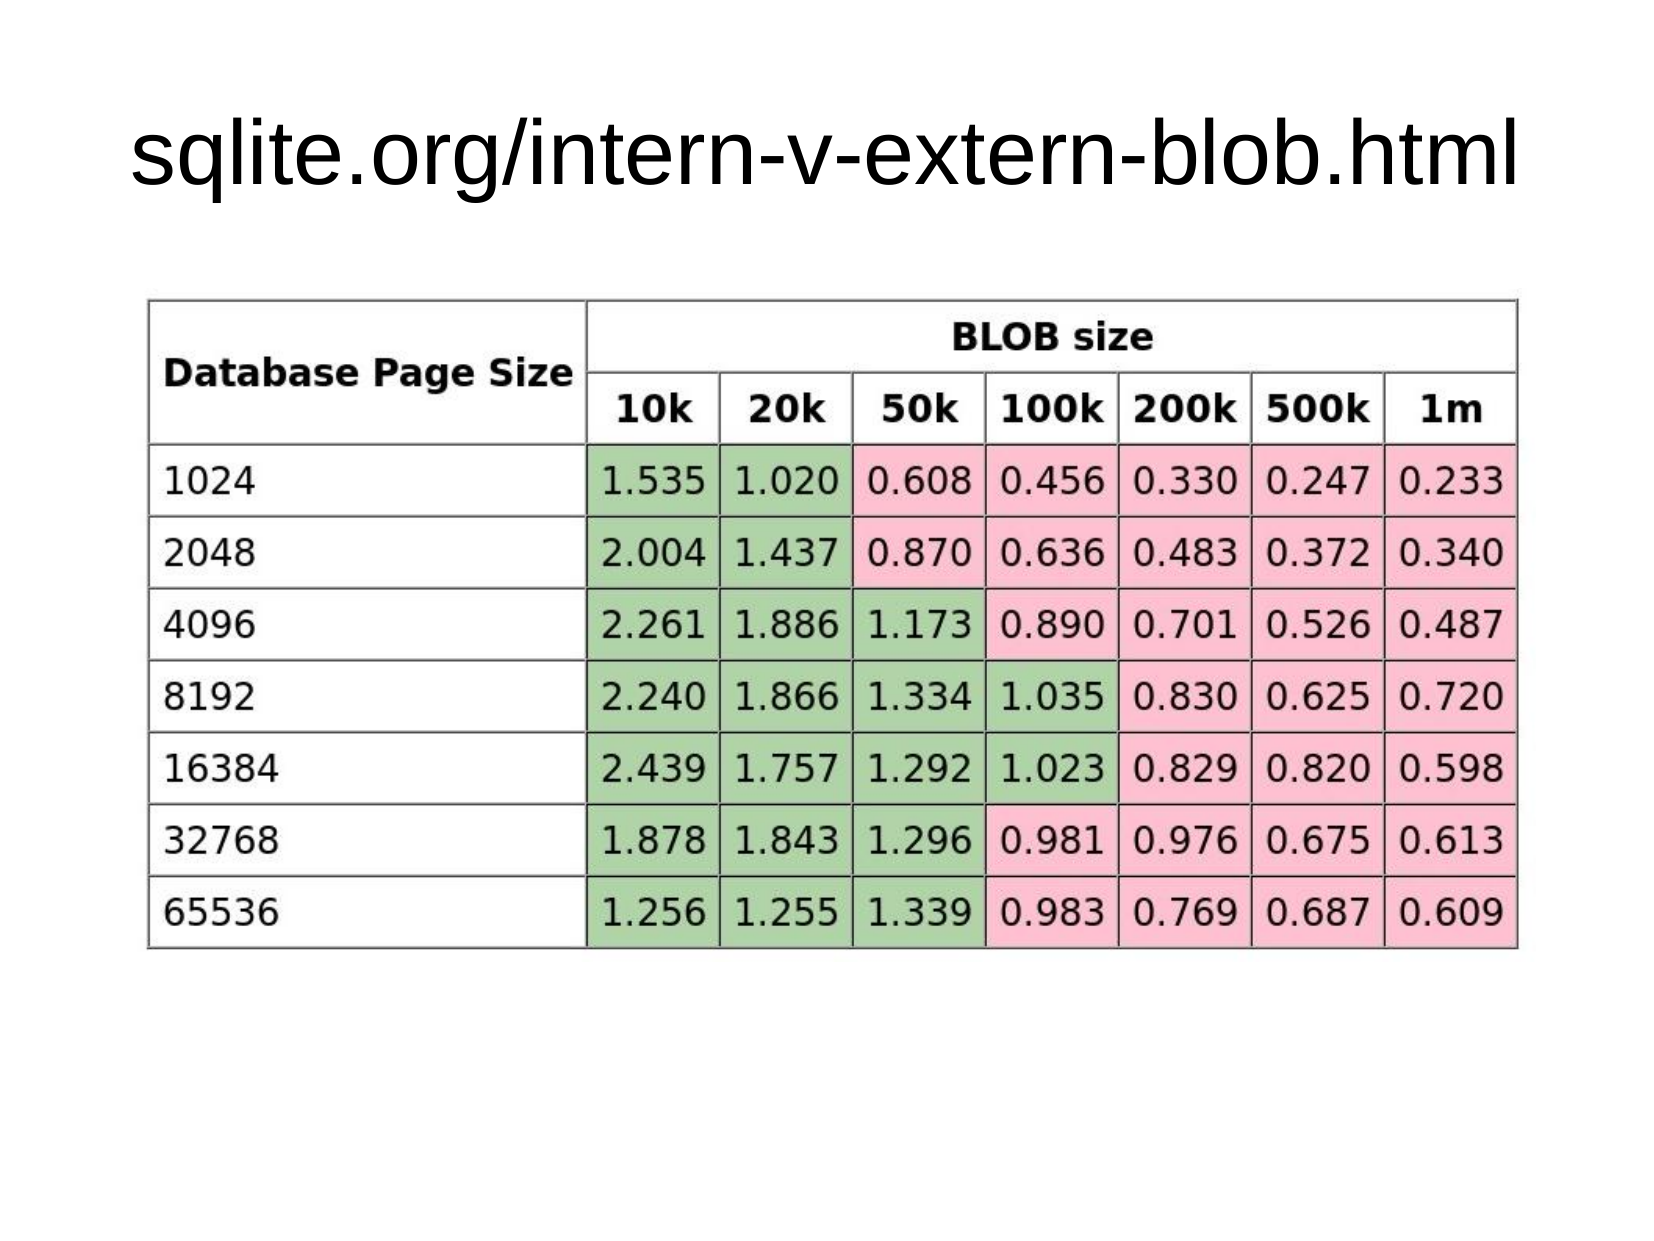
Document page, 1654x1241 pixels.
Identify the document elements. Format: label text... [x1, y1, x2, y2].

title sqlite.org/intern-v-extern-blob.html [82, 49, 1571, 257]
picture [133, 288, 1536, 962]
